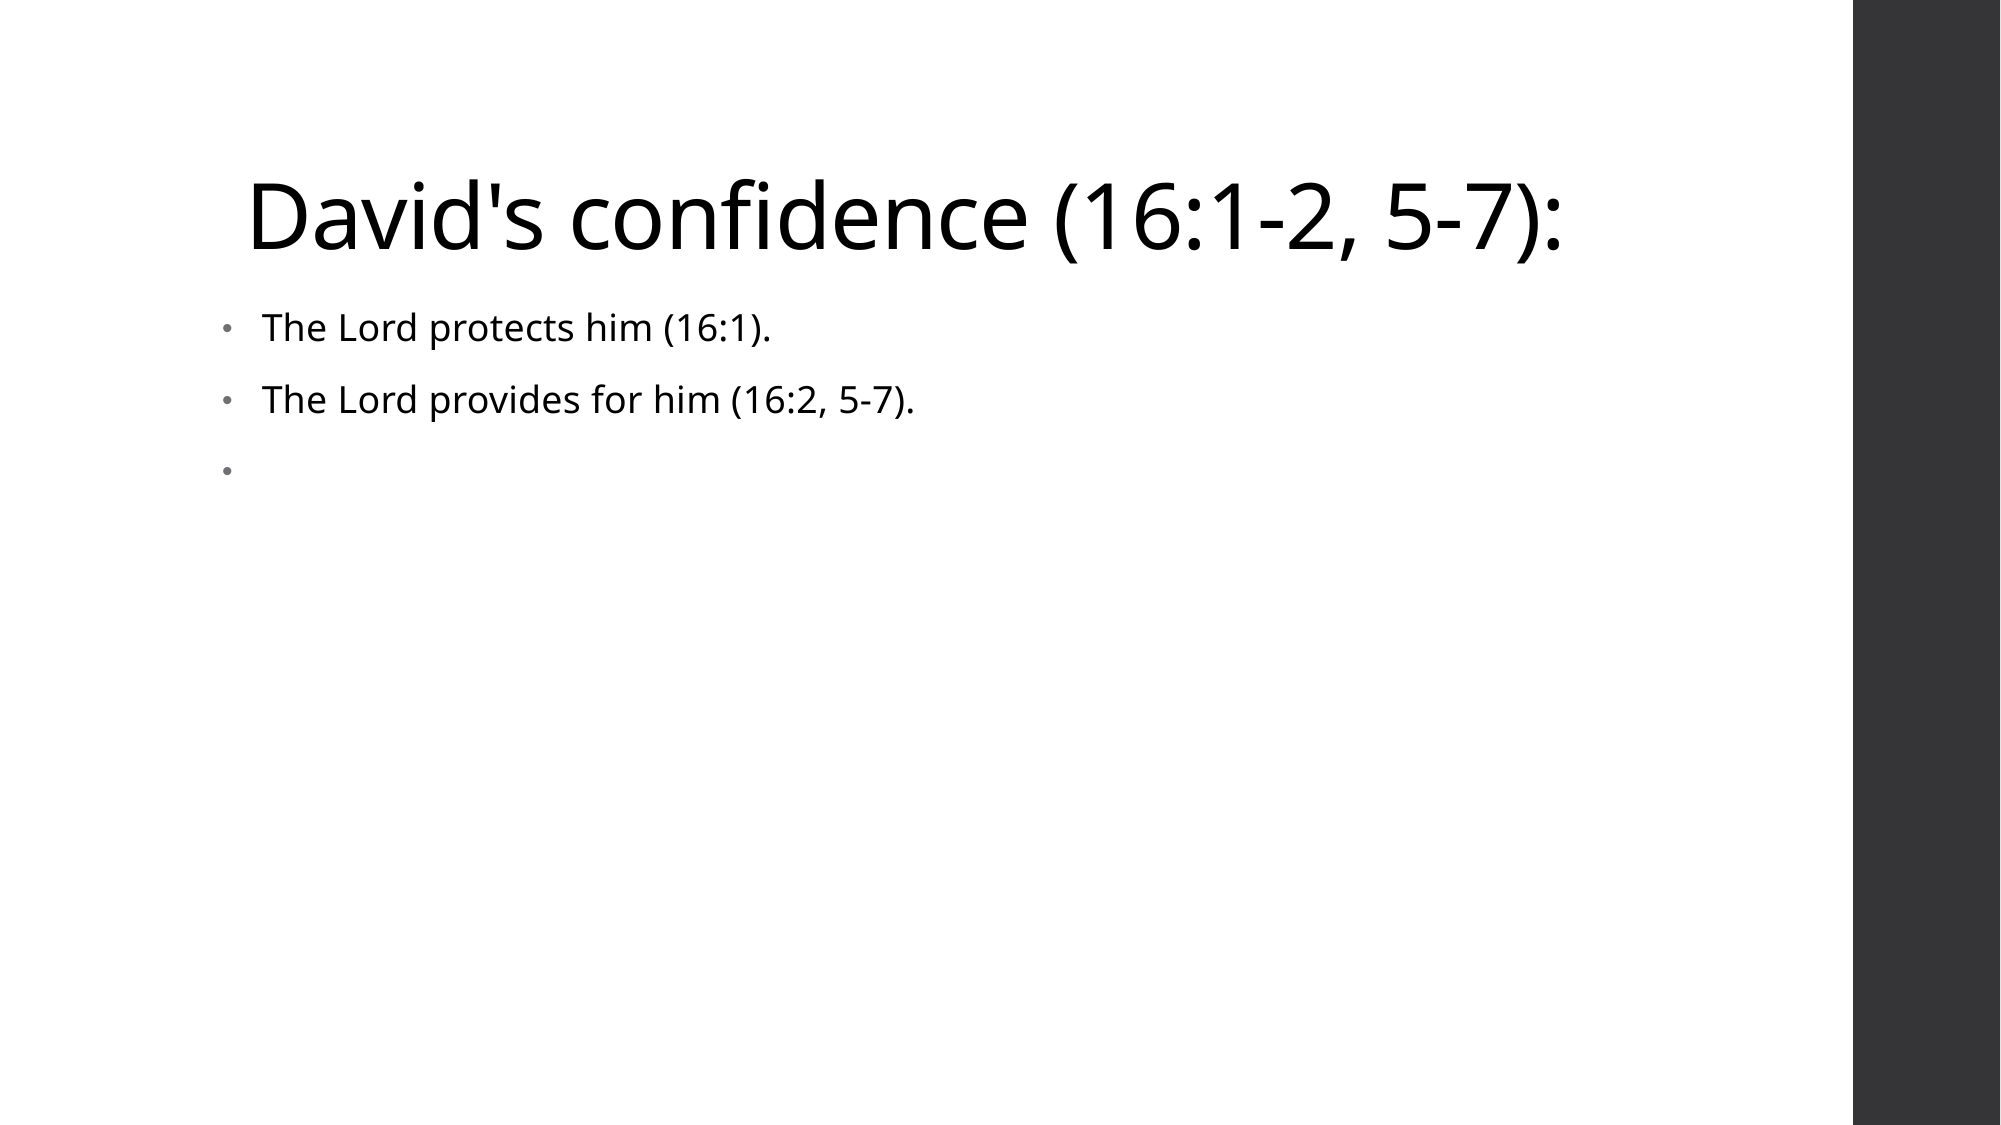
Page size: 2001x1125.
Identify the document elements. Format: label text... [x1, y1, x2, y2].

list The Lord protects him (16:1). The Lord provides for him (16:2, 5-7). [206, 299, 1617, 1014]
title David's confidence (16:1-2, 5-7): [206, 60, 1797, 278]
